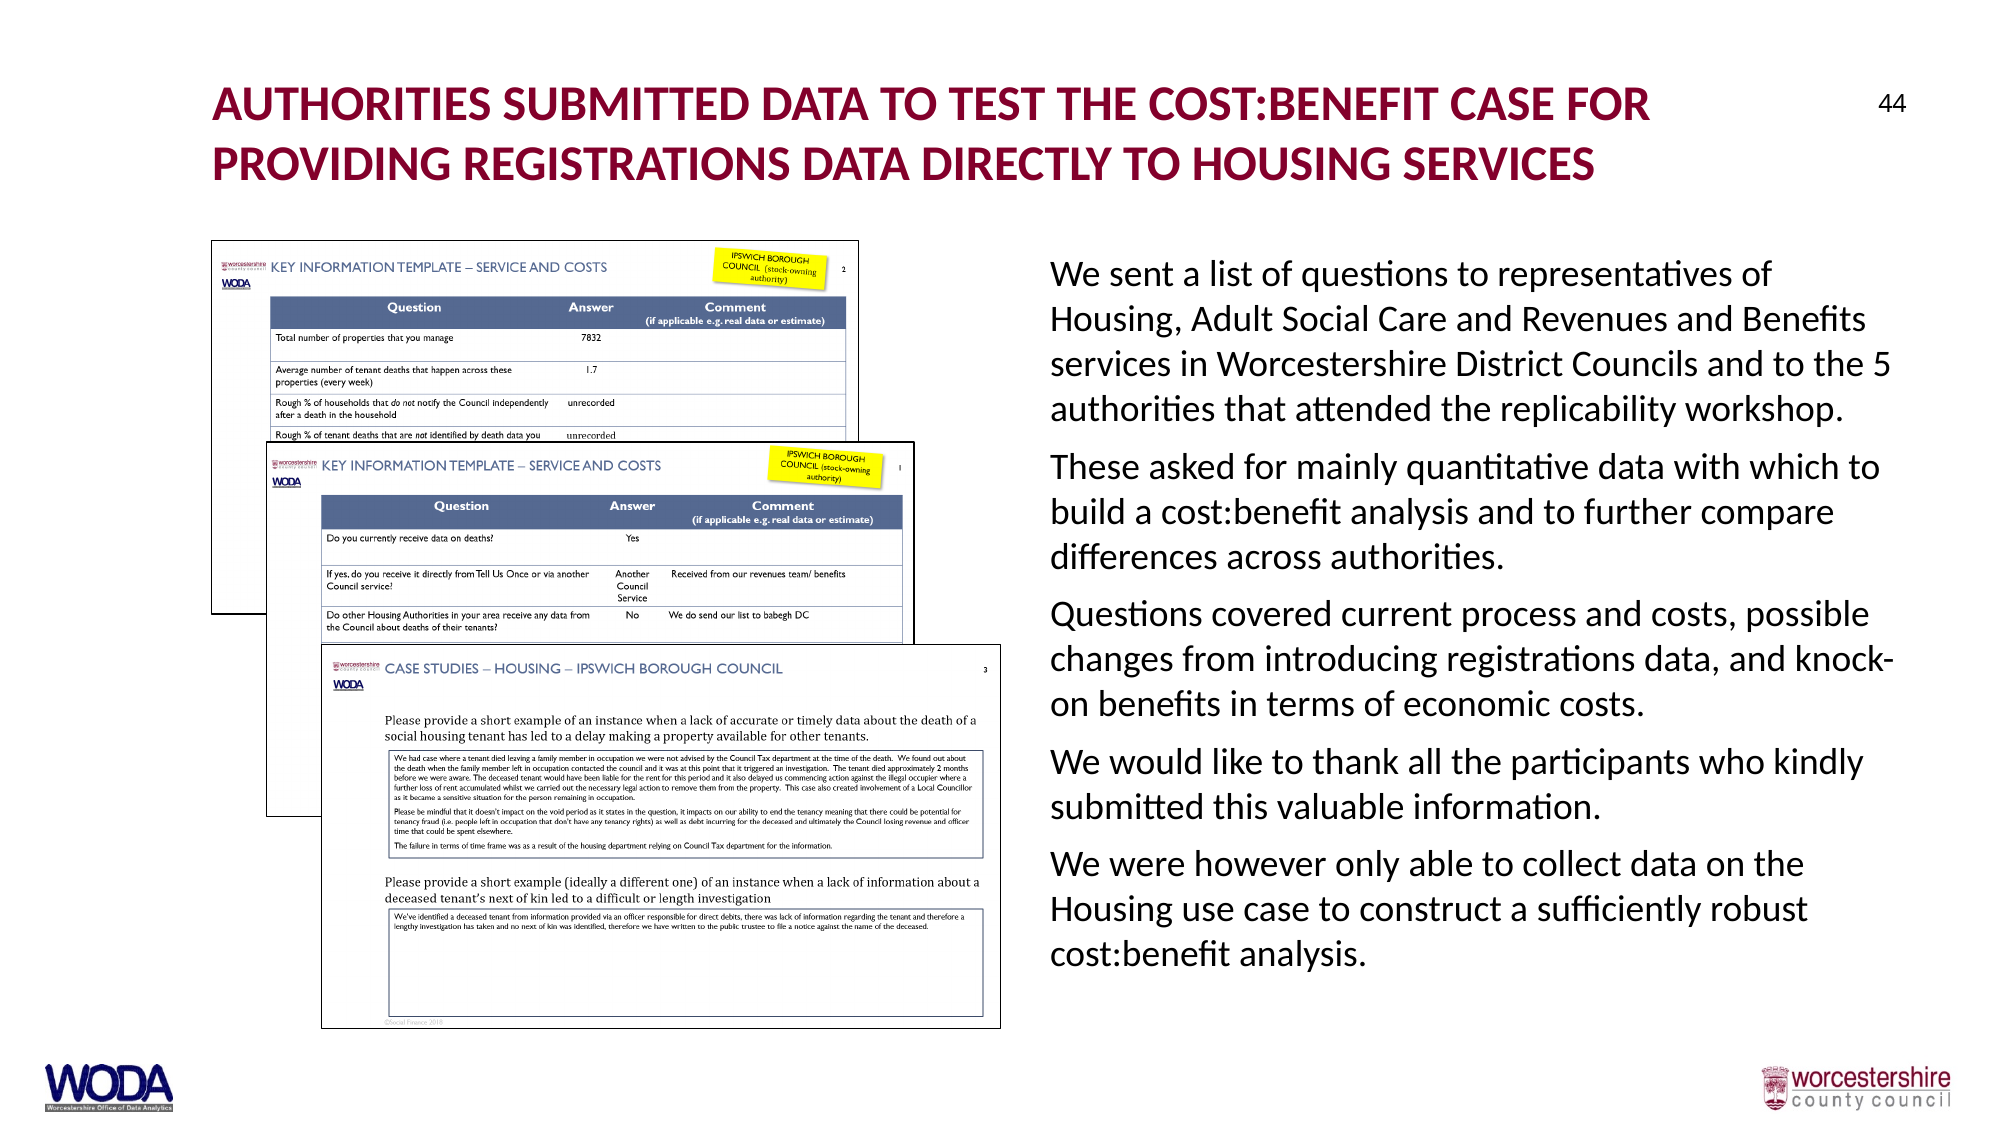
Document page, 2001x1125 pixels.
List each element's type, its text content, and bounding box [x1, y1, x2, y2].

picture [45, 1064, 173, 1112]
slide_number <number> [1850, 87, 1907, 148]
picture [212, 241, 858, 614]
picture [322, 645, 1000, 1028]
picture [267, 442, 914, 816]
title AUTHORITIES SUBMITTED DATA TO TEST THE COST:BENEFIT CASE FOR PROVIDING REGISTRATIONS DATA DIRECTLY TO HOUSING SERVICES [212, 70, 1809, 203]
list We sent a list of questions to representatives of Housing, Adult Social Care and Revenues and Benefits services in Worcestershire District Councils and to the 5 authorities that attended the replicability workshop. These asked for mainly quantitative data with which to build a cost:benefit analysis and to further compare differences across authorities. Questions covered current process and costs, possible changes from introducing registrations data, and knock-on benefits in terms of economic costs. We would like to thank all the participants who kindly submitted this valuable information. We were however only able to collect data on the Housing use case to construct a sufficiently robust cost:benefit analysis. [1050, 249, 1907, 1008]
picture [1749, 1055, 1971, 1121]
